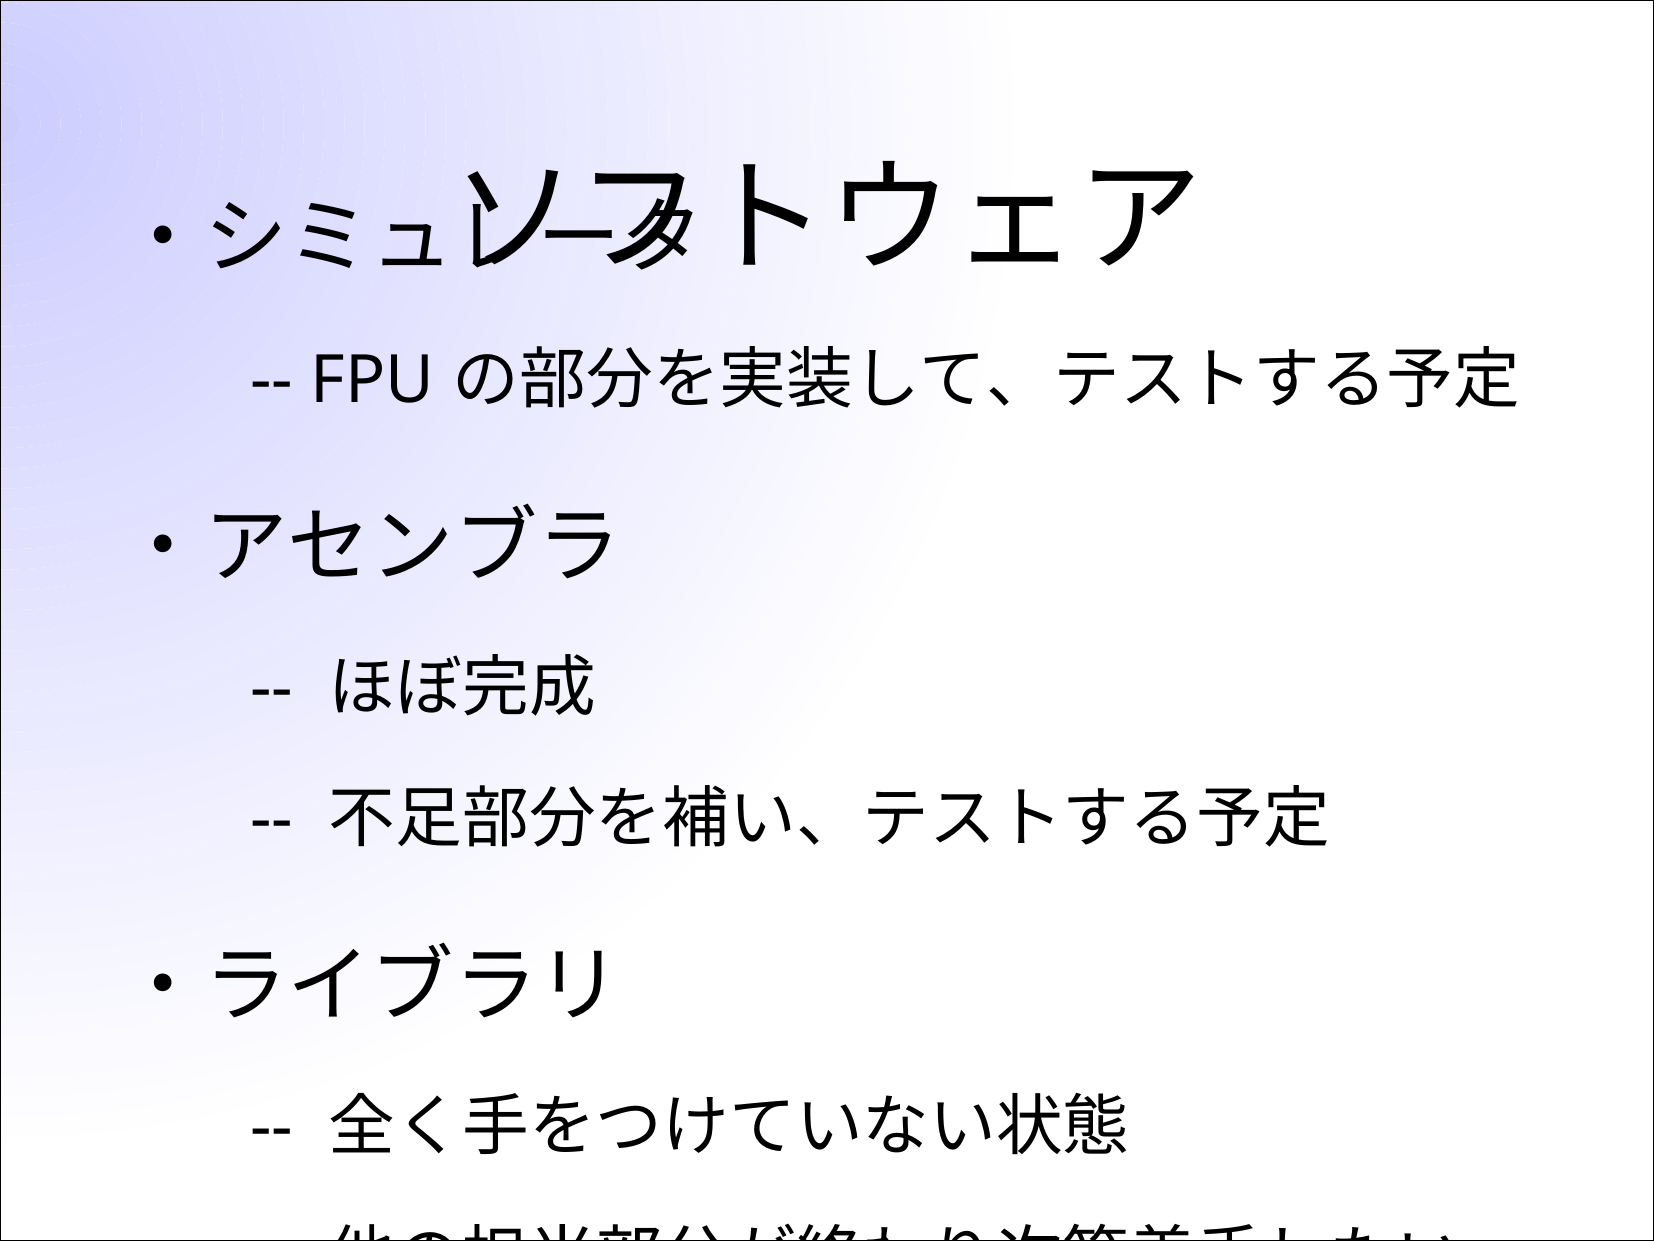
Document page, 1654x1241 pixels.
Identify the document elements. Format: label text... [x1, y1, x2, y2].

subtitle ・シミュレータ -- FPUの部分を実装して、テストする予定 ・アセンブラ -- ほぼ完成 -- 不足部分を補い、テストする予定 ・ライブラリ -- 全く手をつけていない状態 -- 他の担当部分が終わり次第着手したい [121, 339, 1534, 1132]
title ソフトウェア [121, 102, 1534, 311]
